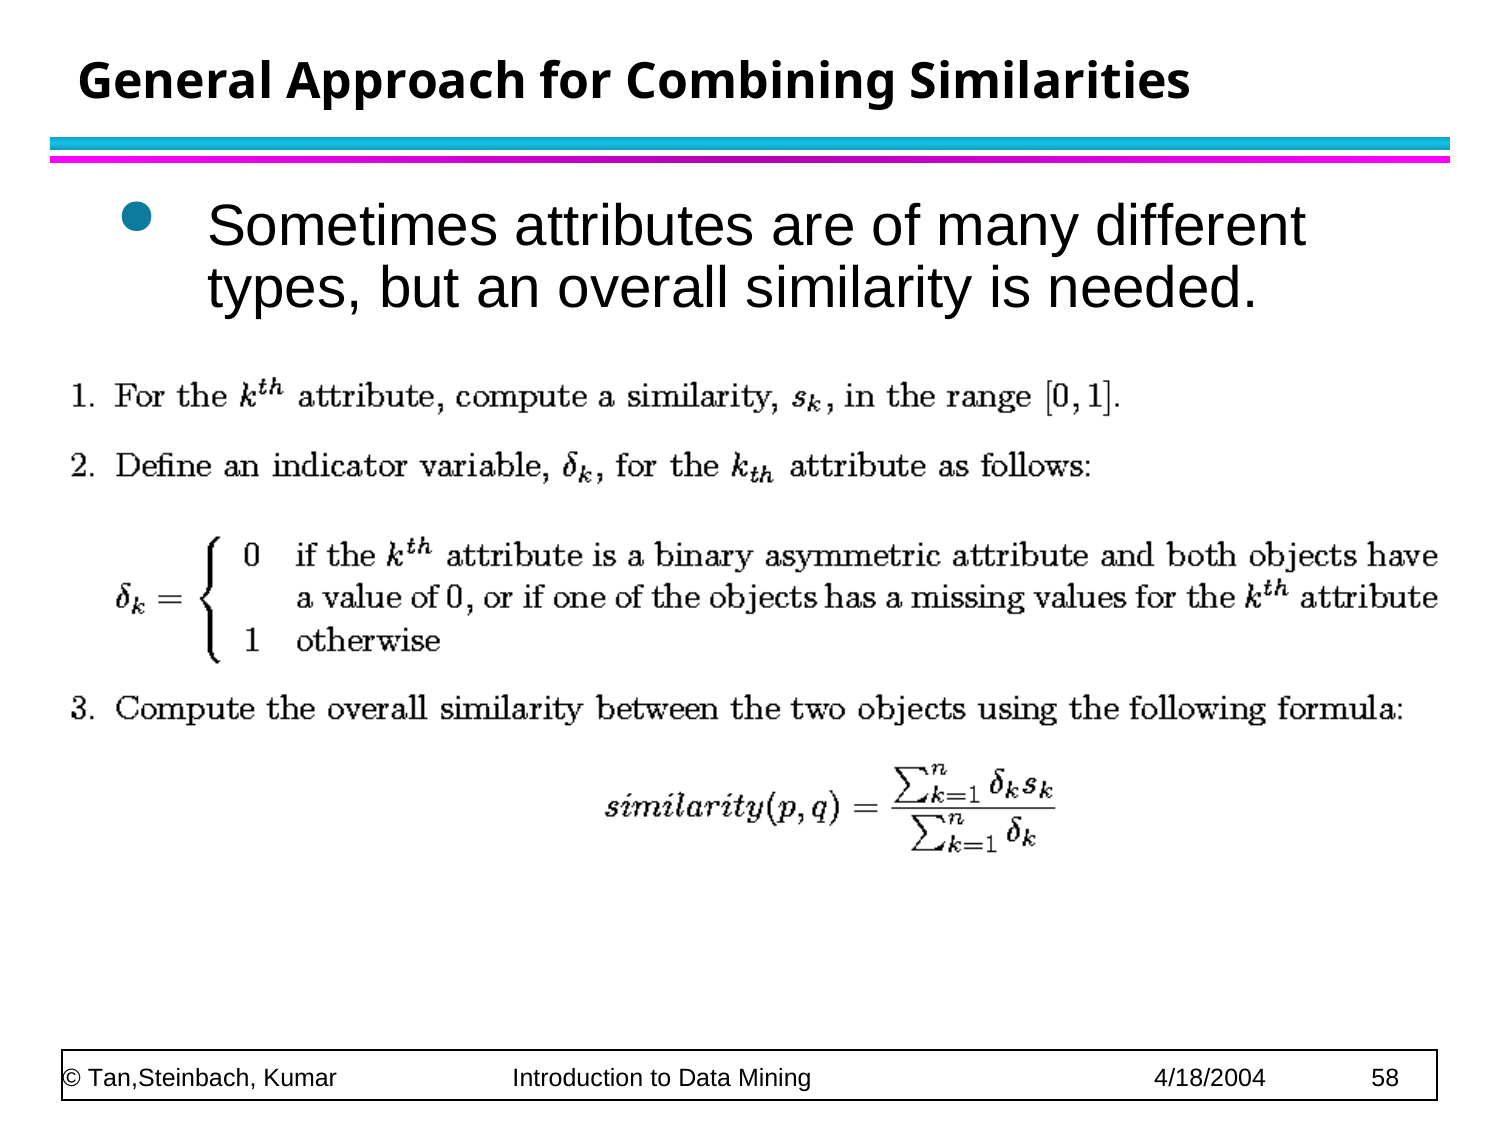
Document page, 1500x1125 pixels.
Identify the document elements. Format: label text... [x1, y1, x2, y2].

list Sometimes attributes are of many different types, but an overall similarity is needed. [104, 187, 1418, 348]
chart [24, 362, 1456, 888]
title General Approach for Combining Similarities [62, 24, 1421, 116]
